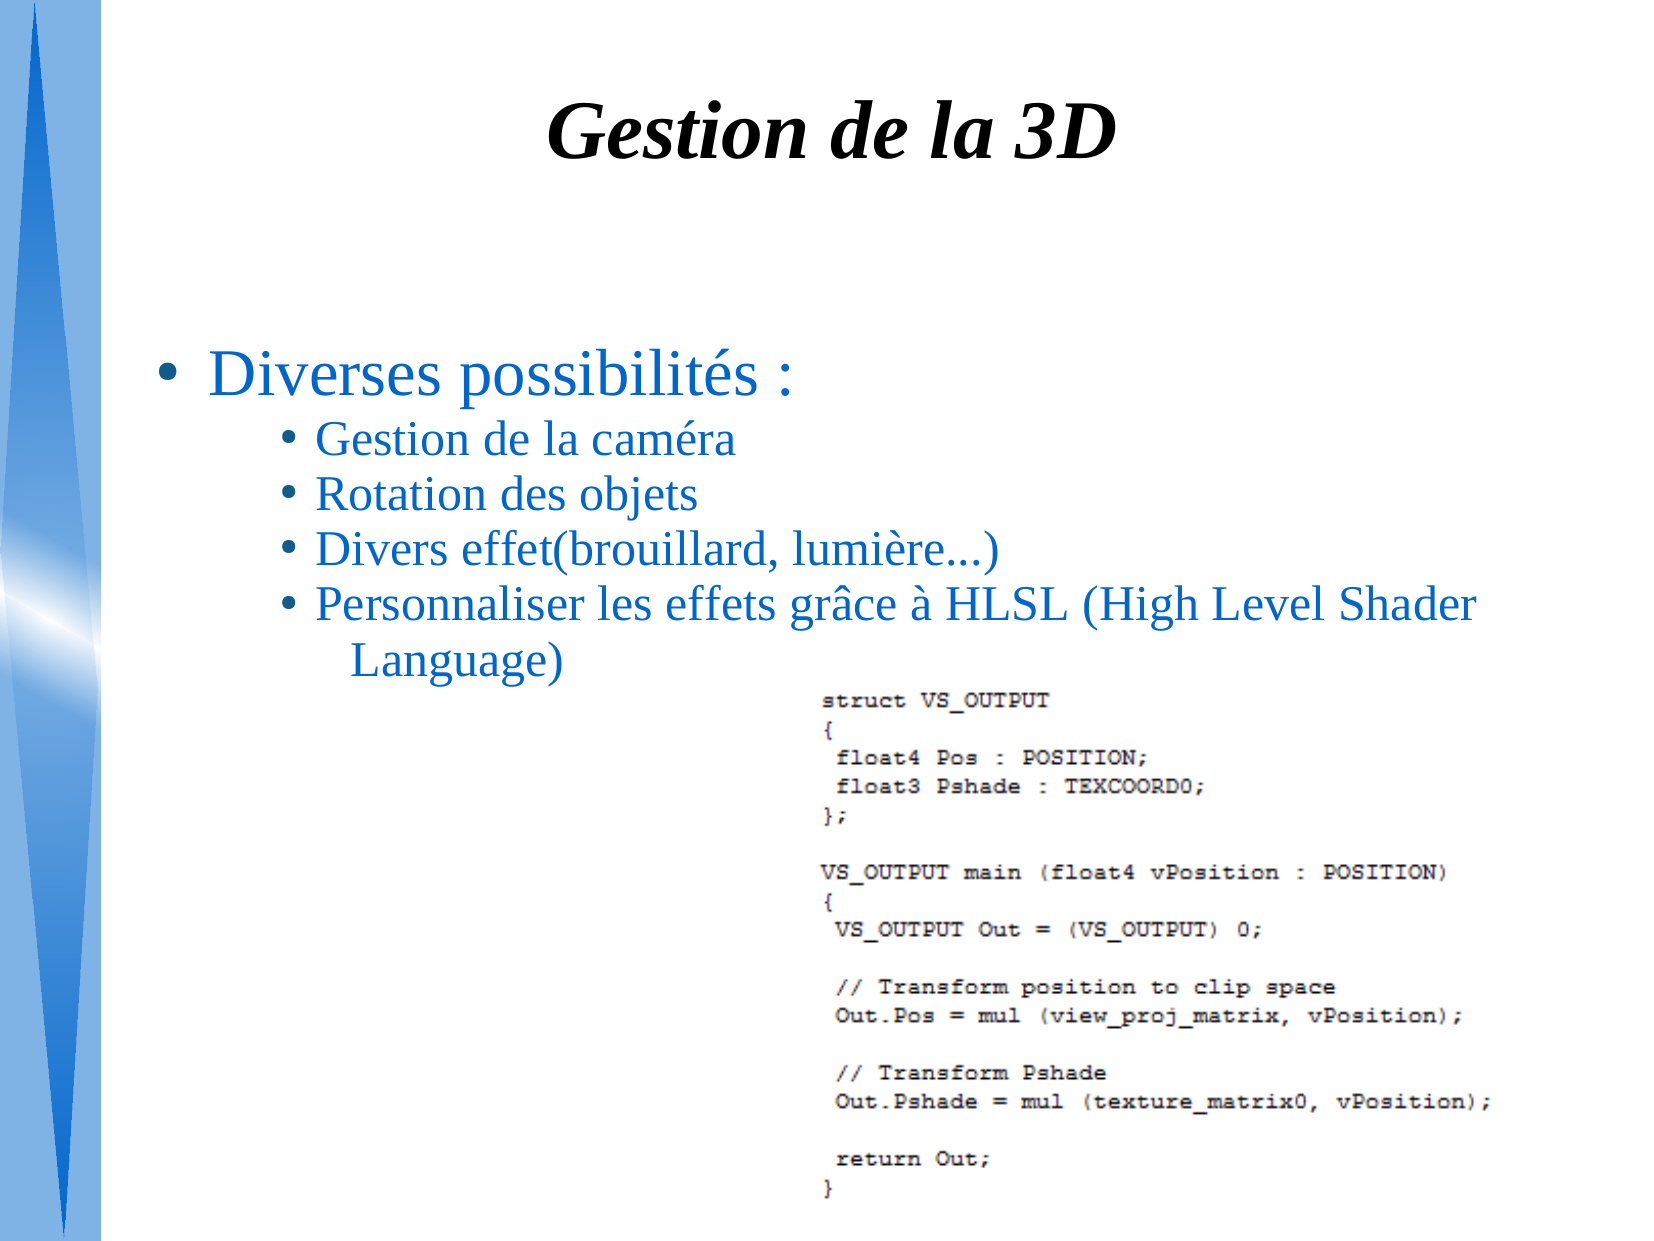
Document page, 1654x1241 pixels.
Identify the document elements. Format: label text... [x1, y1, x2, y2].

title Gestion de la 3D [138, 84, 1527, 177]
list Diverses possibilités : Gestion de la caméra Rotation des objets Divers effet(brouillard, lumière...) Personnaliser les effets grâce à HLSL (High Level Shader Language) [138, 336, 1527, 1141]
picture [797, 679, 1613, 1211]
